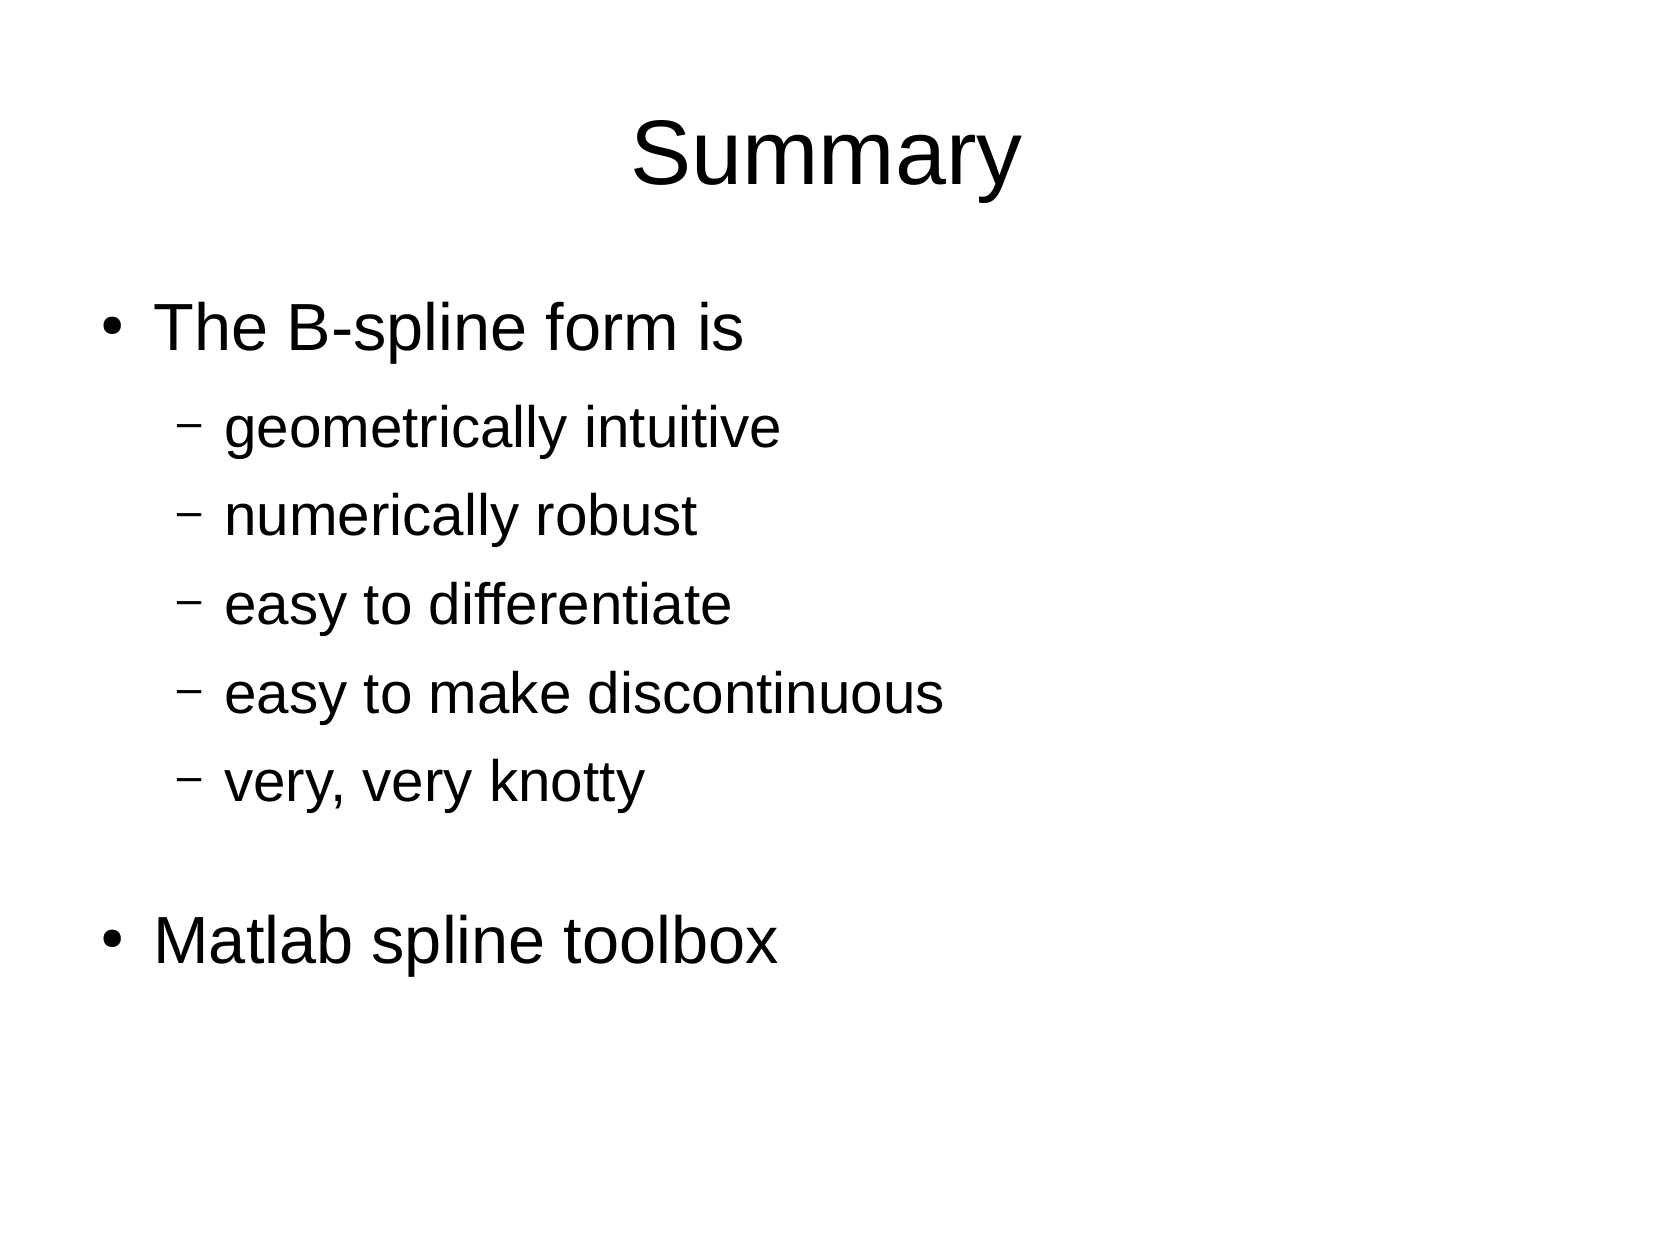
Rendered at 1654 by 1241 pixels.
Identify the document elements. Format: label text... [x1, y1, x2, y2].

list The B-spline form is geometrically intuitive numerically robust easy to differentiate easy to make discontinuous very, very knotty Matlab spline toolbox [82, 290, 1571, 1094]
title Summary [82, 56, 1571, 250]
